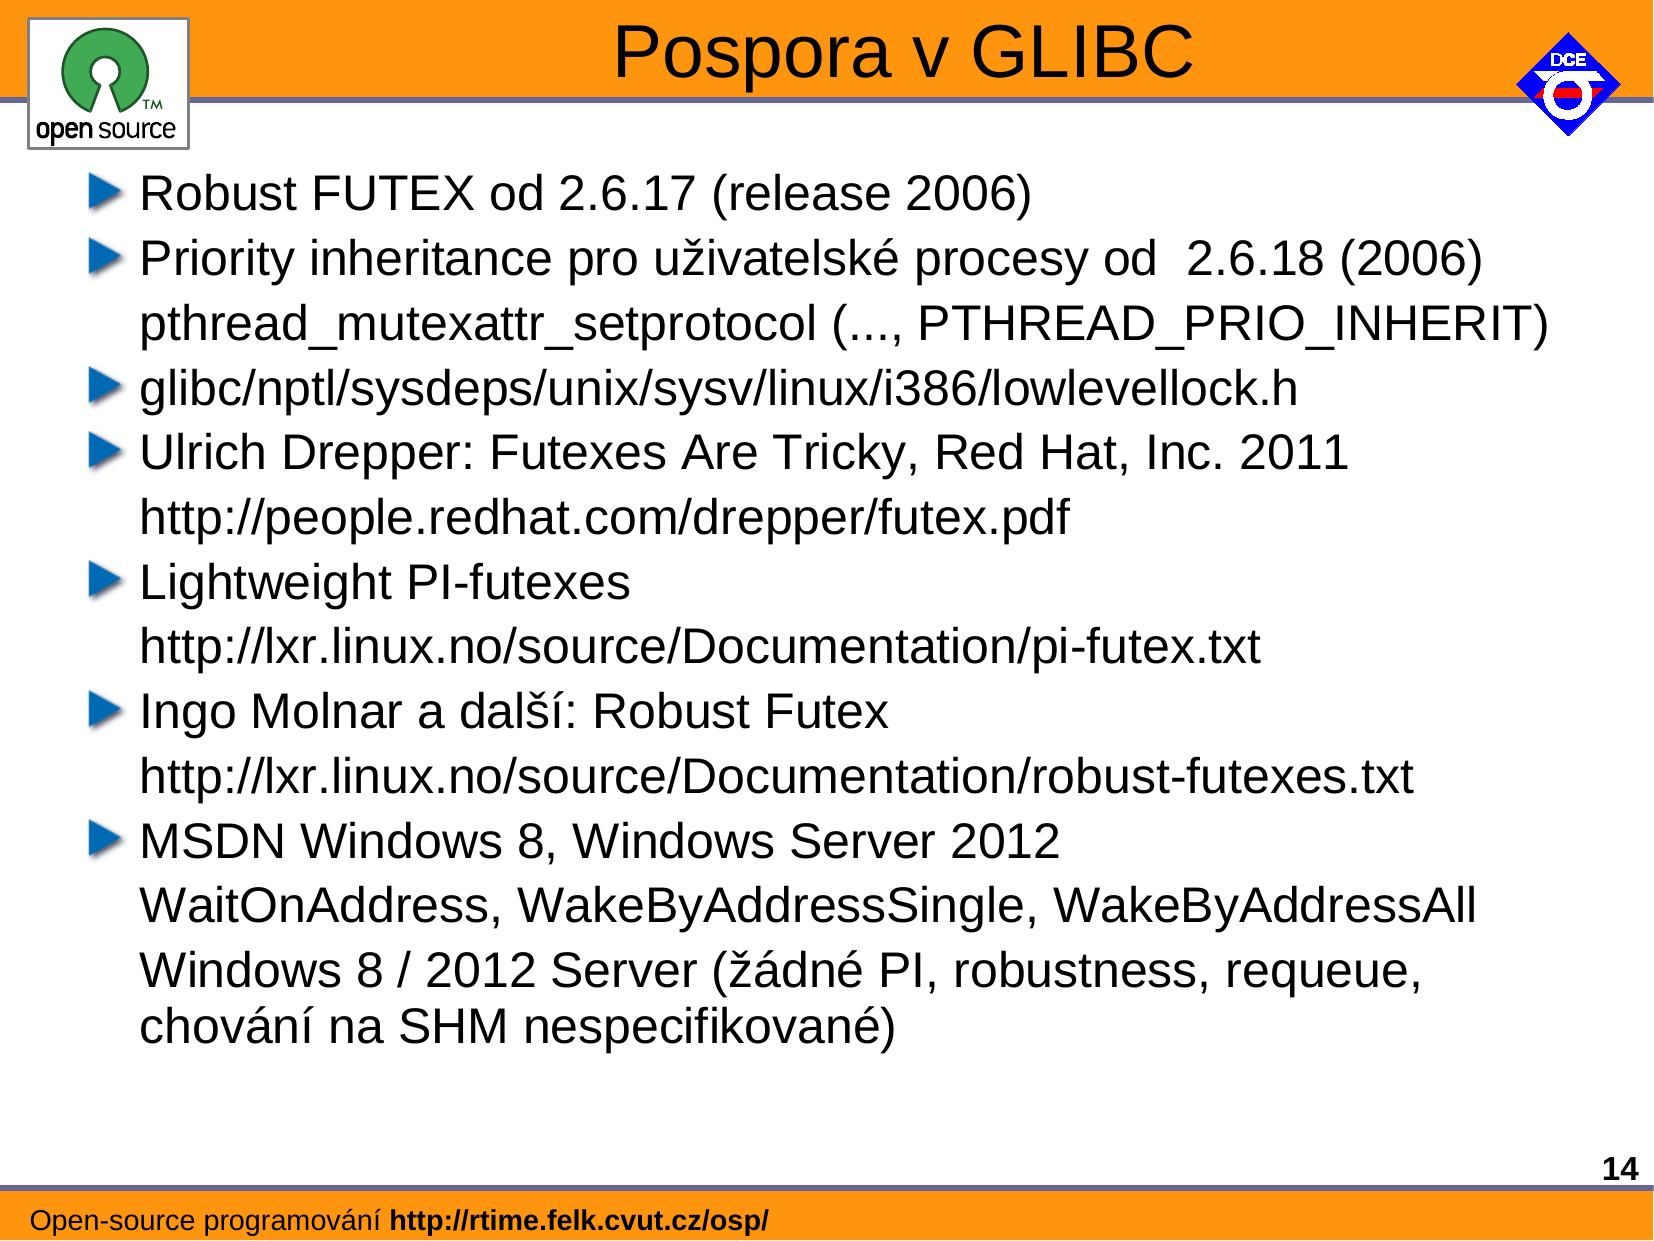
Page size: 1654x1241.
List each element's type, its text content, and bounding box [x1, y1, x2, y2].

list Robust FUTEX od 2.6.17 (release 2006) Priority inheritance pro uživatelské procesy od 2.6.18 (2006) pthread_mutexattr_setprotocol (..., PTHREAD_PRIO_INHERIT) glibc/nptl/sysdeps/unix/sysv/linux/i386/lowlevellock.h Ulrich Drepper: Futexes Are Tricky, Red Hat, Inc. 2011 http://people.redhat.com/drepper/futex.pdf Lightweight PI-futexes http://lxr.linux.no/source/Documentation/pi-futex.txt Ingo Molnar a další: Robust Futex http://lxr.linux.no/source/Documentation/robust-futexes.txt MSDN Windows 8, Windows Server 2012 WaitOnAddress, WakeByAddressSingle, WakeByAddressAll Windows 8 / 2012 Server (žádné PI, robustness, requeue, chování na SHM nespecifikované) [68, 165, 1573, 1157]
title Pospora v GLIBC [178, 4, 1631, 98]
